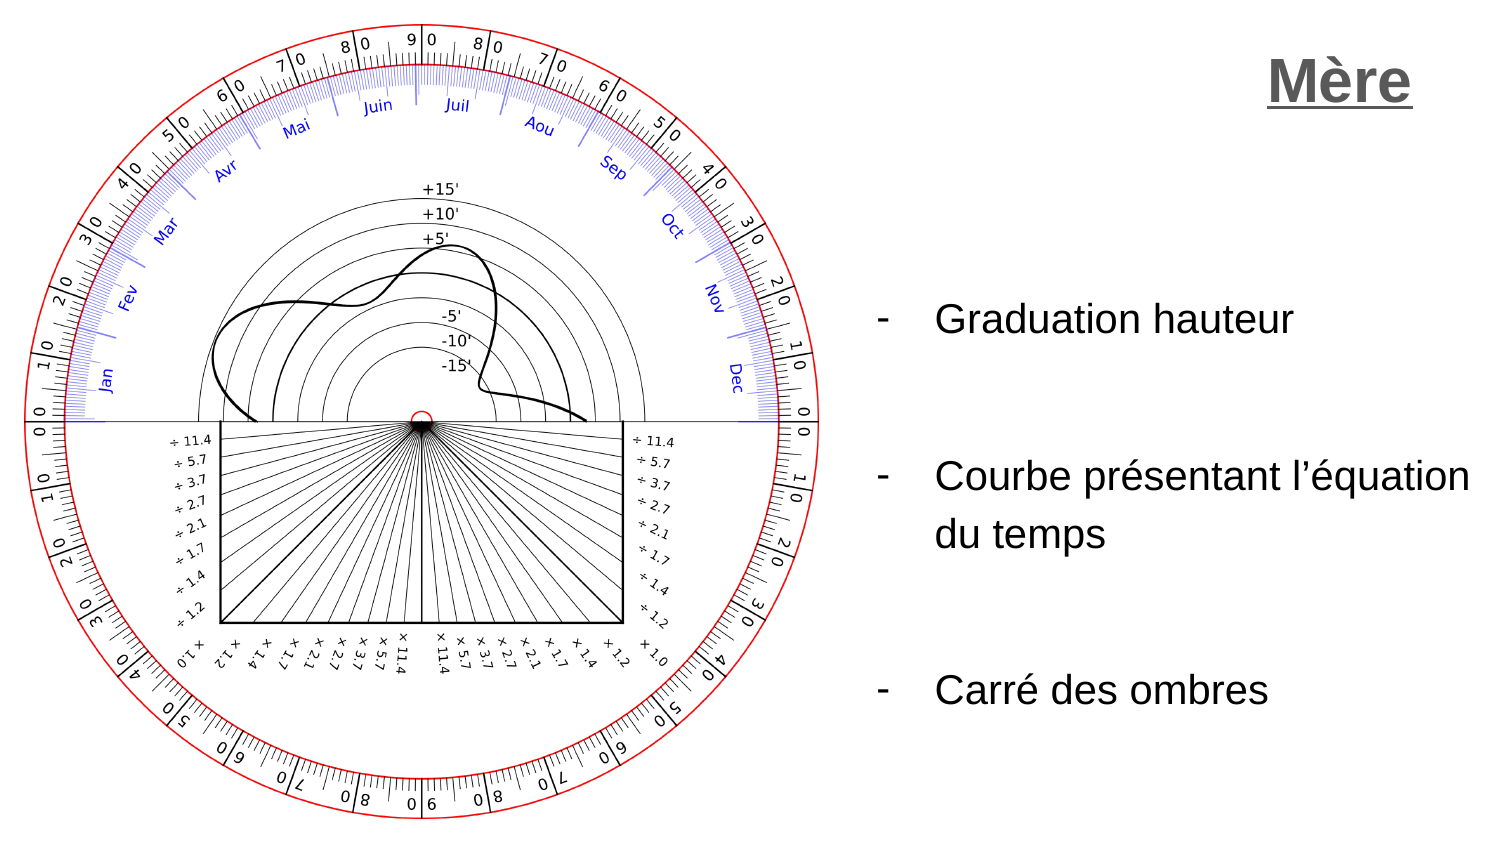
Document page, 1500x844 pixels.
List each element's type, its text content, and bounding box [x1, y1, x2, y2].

text_box Mère [1252, 24, 1441, 152]
text_box Graduation hauteur Courbe présentant l’équation du temps Carré des ombres [844, 269, 1491, 619]
picture [24, 24, 819, 819]
